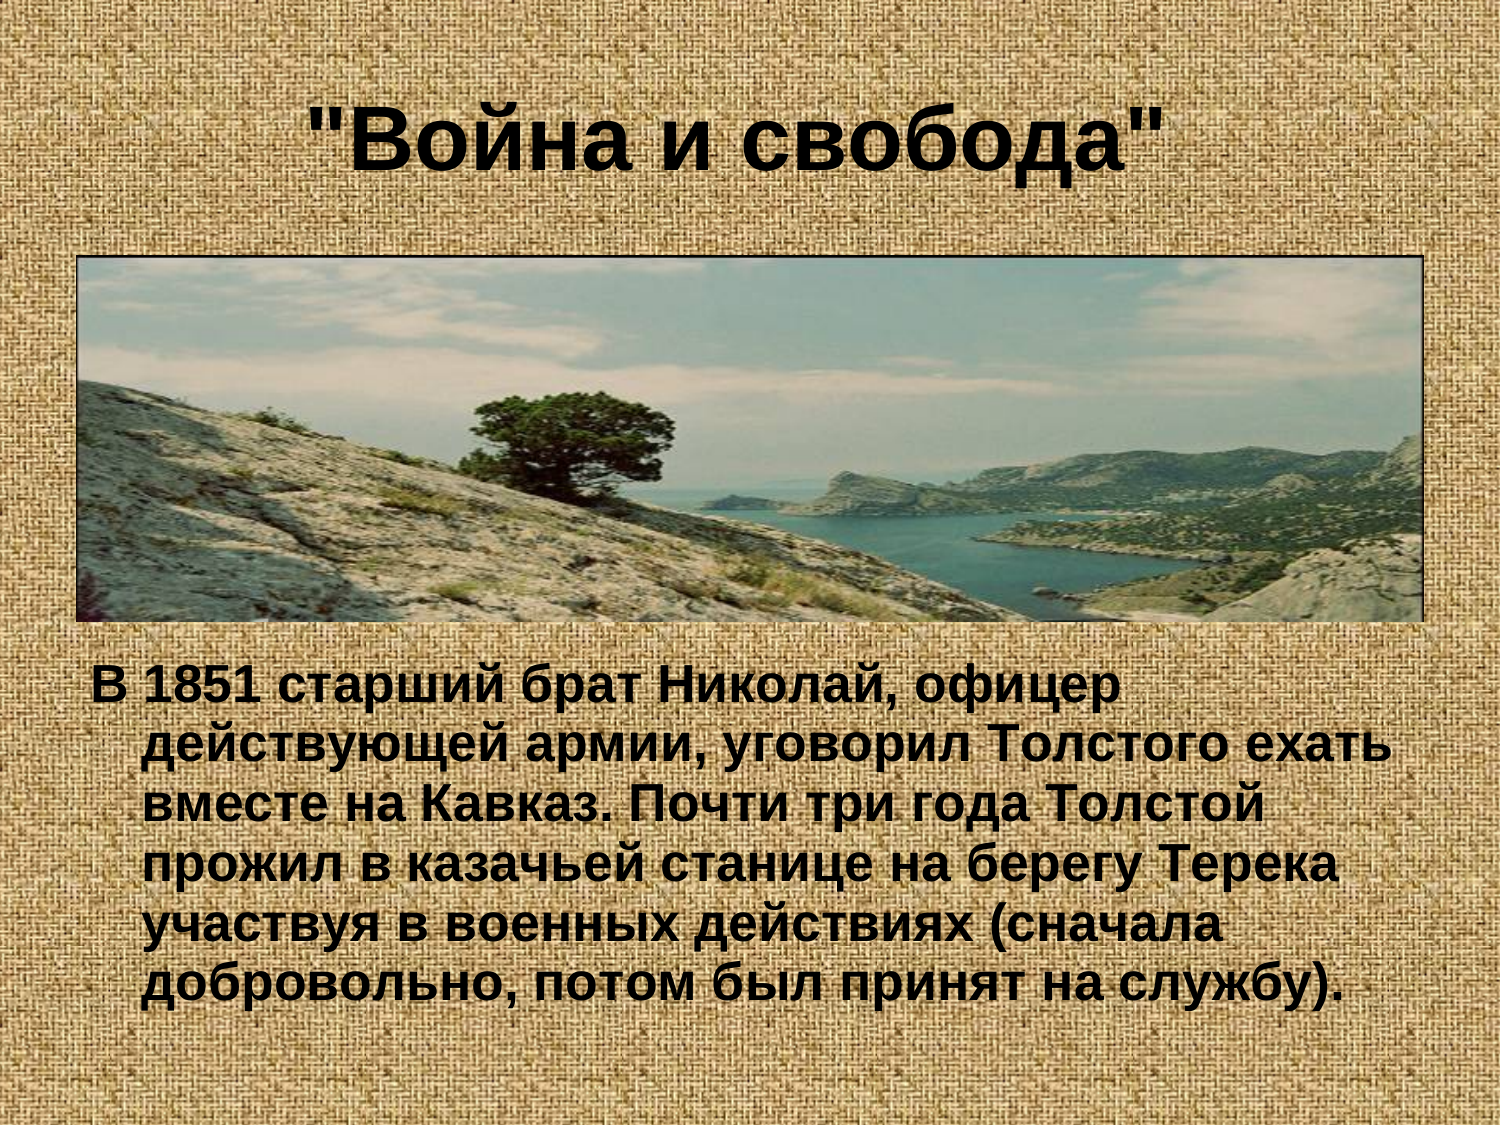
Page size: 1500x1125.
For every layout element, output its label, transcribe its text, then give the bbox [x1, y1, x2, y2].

title "Война и свобода" [75, 45, 1426, 233]
list В 1851 старший брат Николай, офицер действующей армии, уговорил Толстого ехать вместе на Кавказ. Почти три года Толстой прожил в казачьей станице на берегу Терека участвуя в военных действиях (сначала добровольно, потом был принят на службу). [75, 646, 1426, 1071]
picture [0, 0, 1500, 1125]
